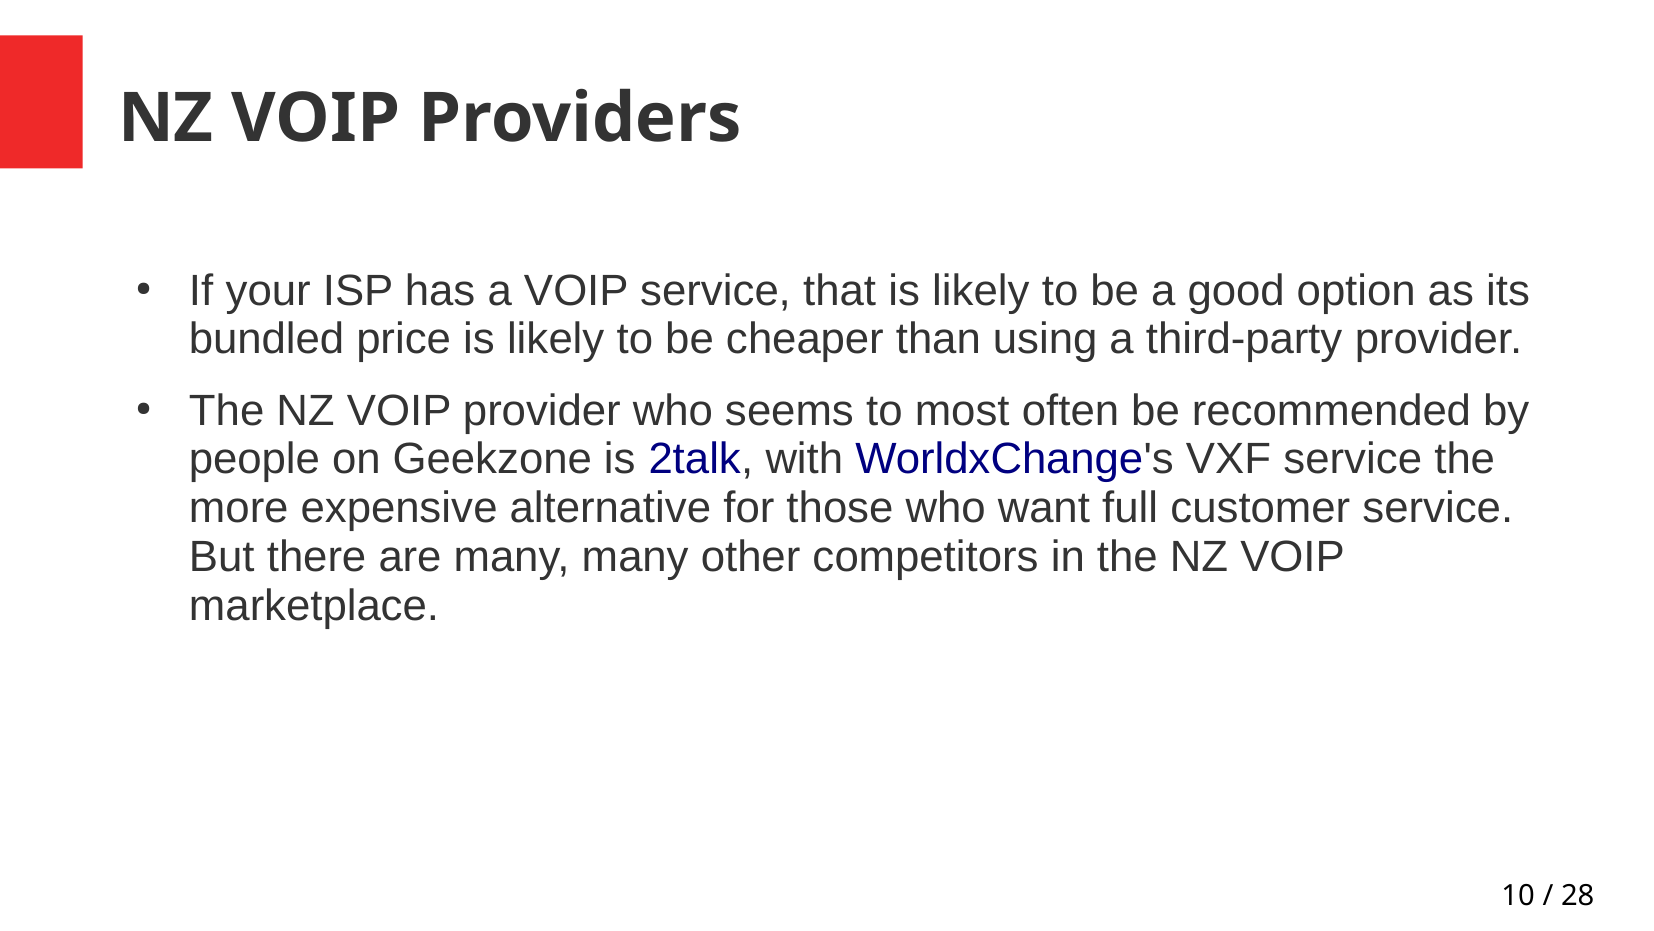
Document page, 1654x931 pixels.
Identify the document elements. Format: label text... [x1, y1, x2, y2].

title NZ VOIP Providers [118, 37, 1571, 193]
list If your ISP has a VOIP service, that is likely to be a good option as its bundled price is likely to be cheaper than using a third-party provider. The NZ VOIP provider who seems to most often be recommended by people on Geekzone is 2talk, with WorldxChange's VXF service the more expensive alternative for those who want full customer service. But there are many, many other competitors in the NZ VOIP marketplace. [118, 265, 1536, 806]
